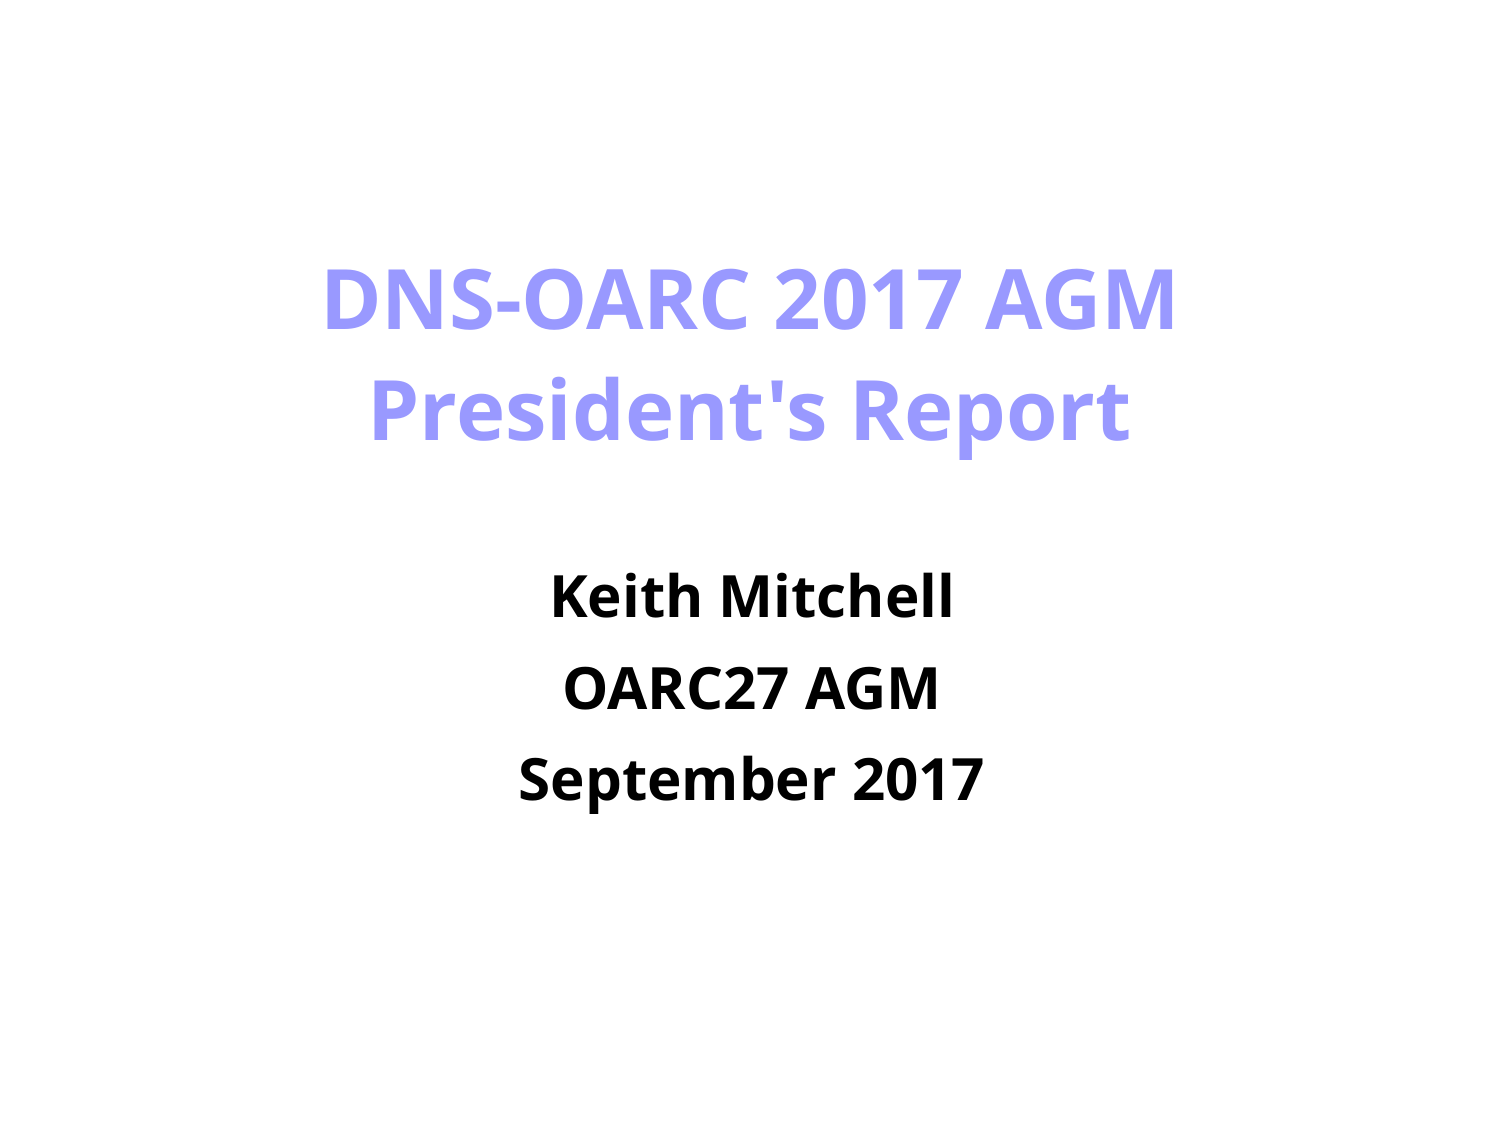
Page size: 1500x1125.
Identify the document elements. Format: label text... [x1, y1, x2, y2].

subtitle Keith Mitchell OARC27 AGM September 2017 [189, 487, 1240, 885]
title DNS-OARC 2017 AGM President's Report [112, 256, 1388, 448]
